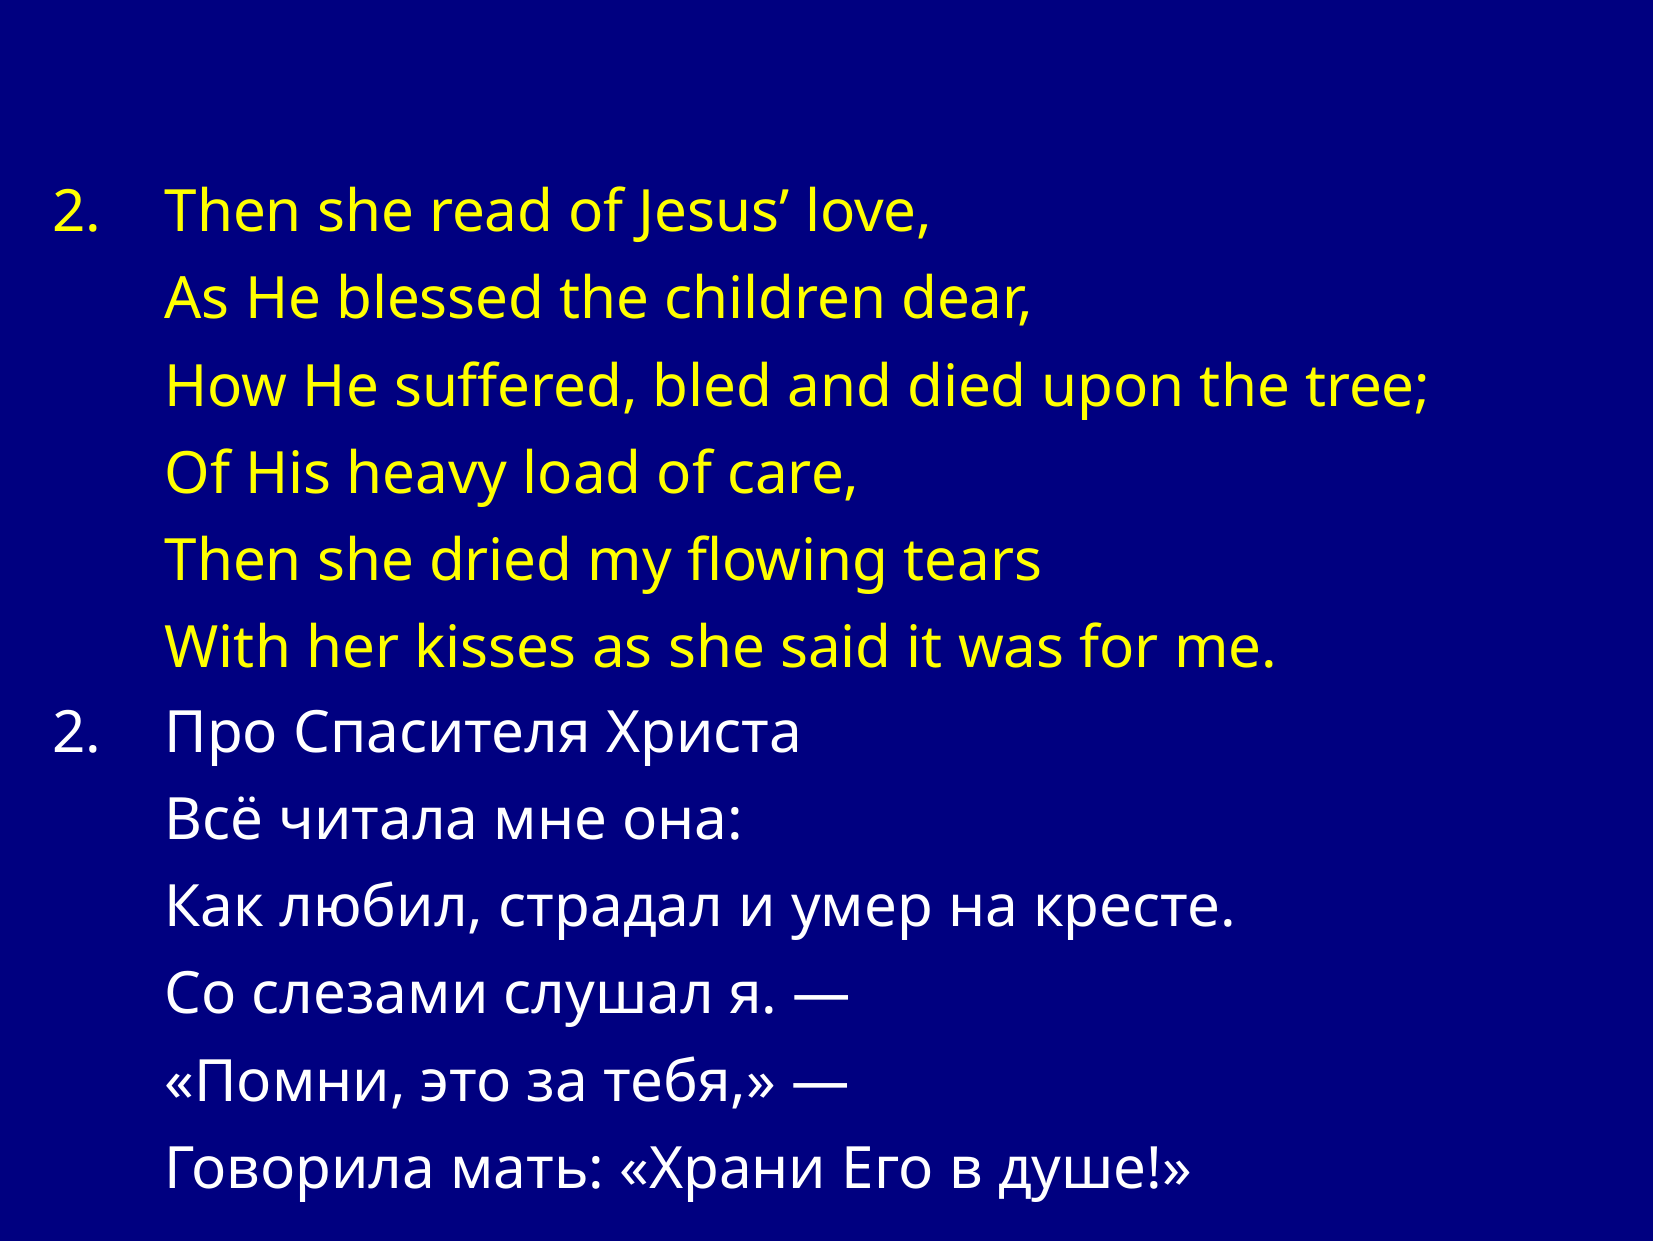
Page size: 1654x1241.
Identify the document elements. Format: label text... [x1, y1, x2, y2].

text_box 2. Про Спасителя Христа Всё читала мне она: Как любил, страдал и умер на кресте. Со слезами слушал я. — «Помни, это за тебя,» — Говорила мать: «Храни Его в душе!» [37, 675, 1653, 1163]
text_box 2. Then she read of Jesus’ love, As He blessed the children dear, How He suffered, bled and died upon the tree; Of His heavy load of care, Then she dried my flowing tears With her kisses as she said it was for me. [37, 75, 1653, 638]
